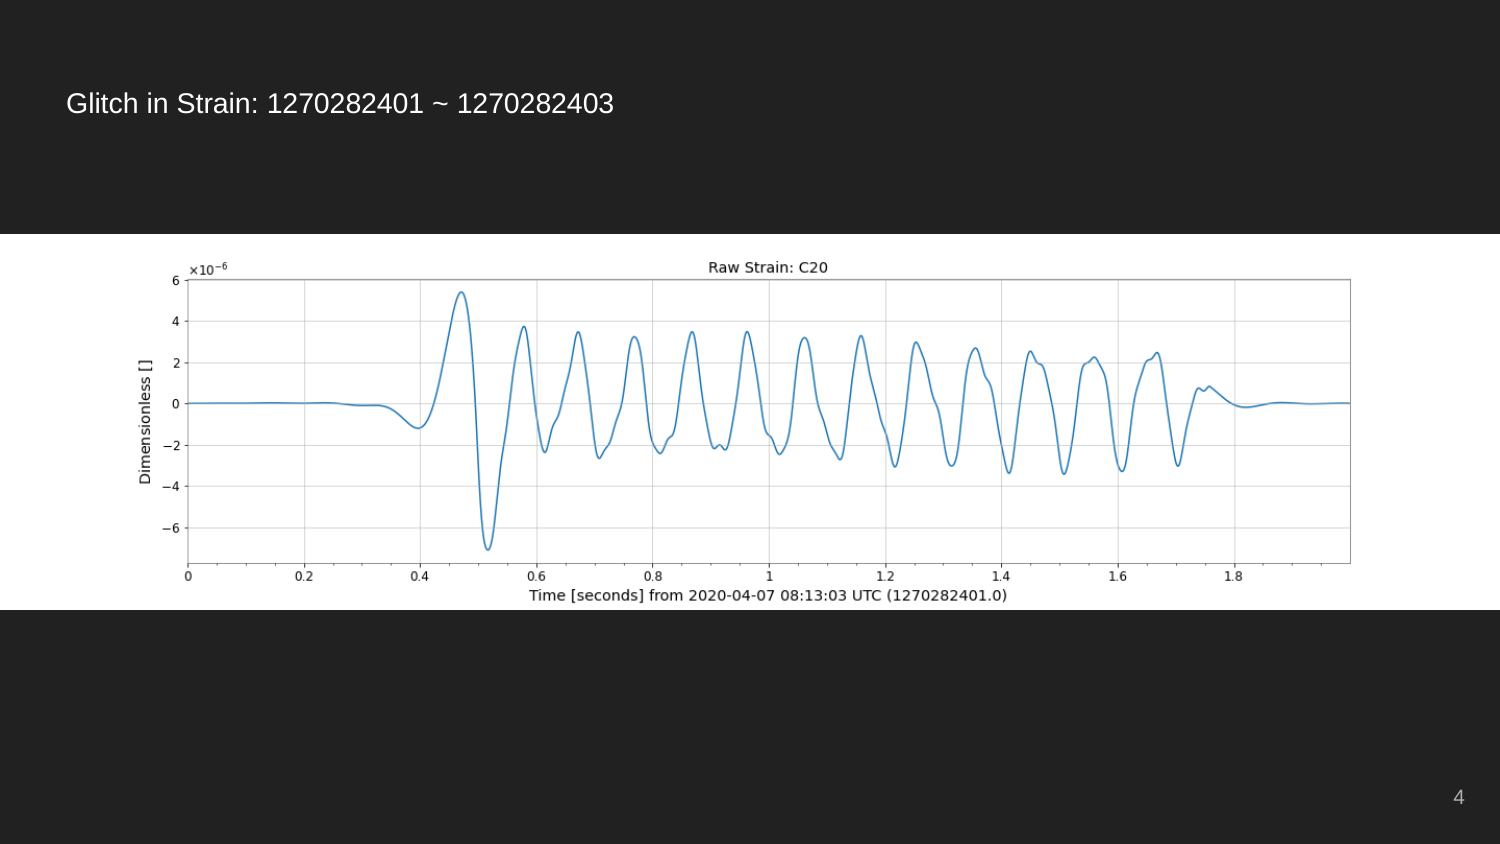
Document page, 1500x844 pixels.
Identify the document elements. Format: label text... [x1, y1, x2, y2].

title Glitch in Strain: 1270282401 ~ 1270282403 [51, 72, 1449, 167]
picture [0, 234, 1500, 610]
slide_number <number> [1389, 764, 1480, 830]
